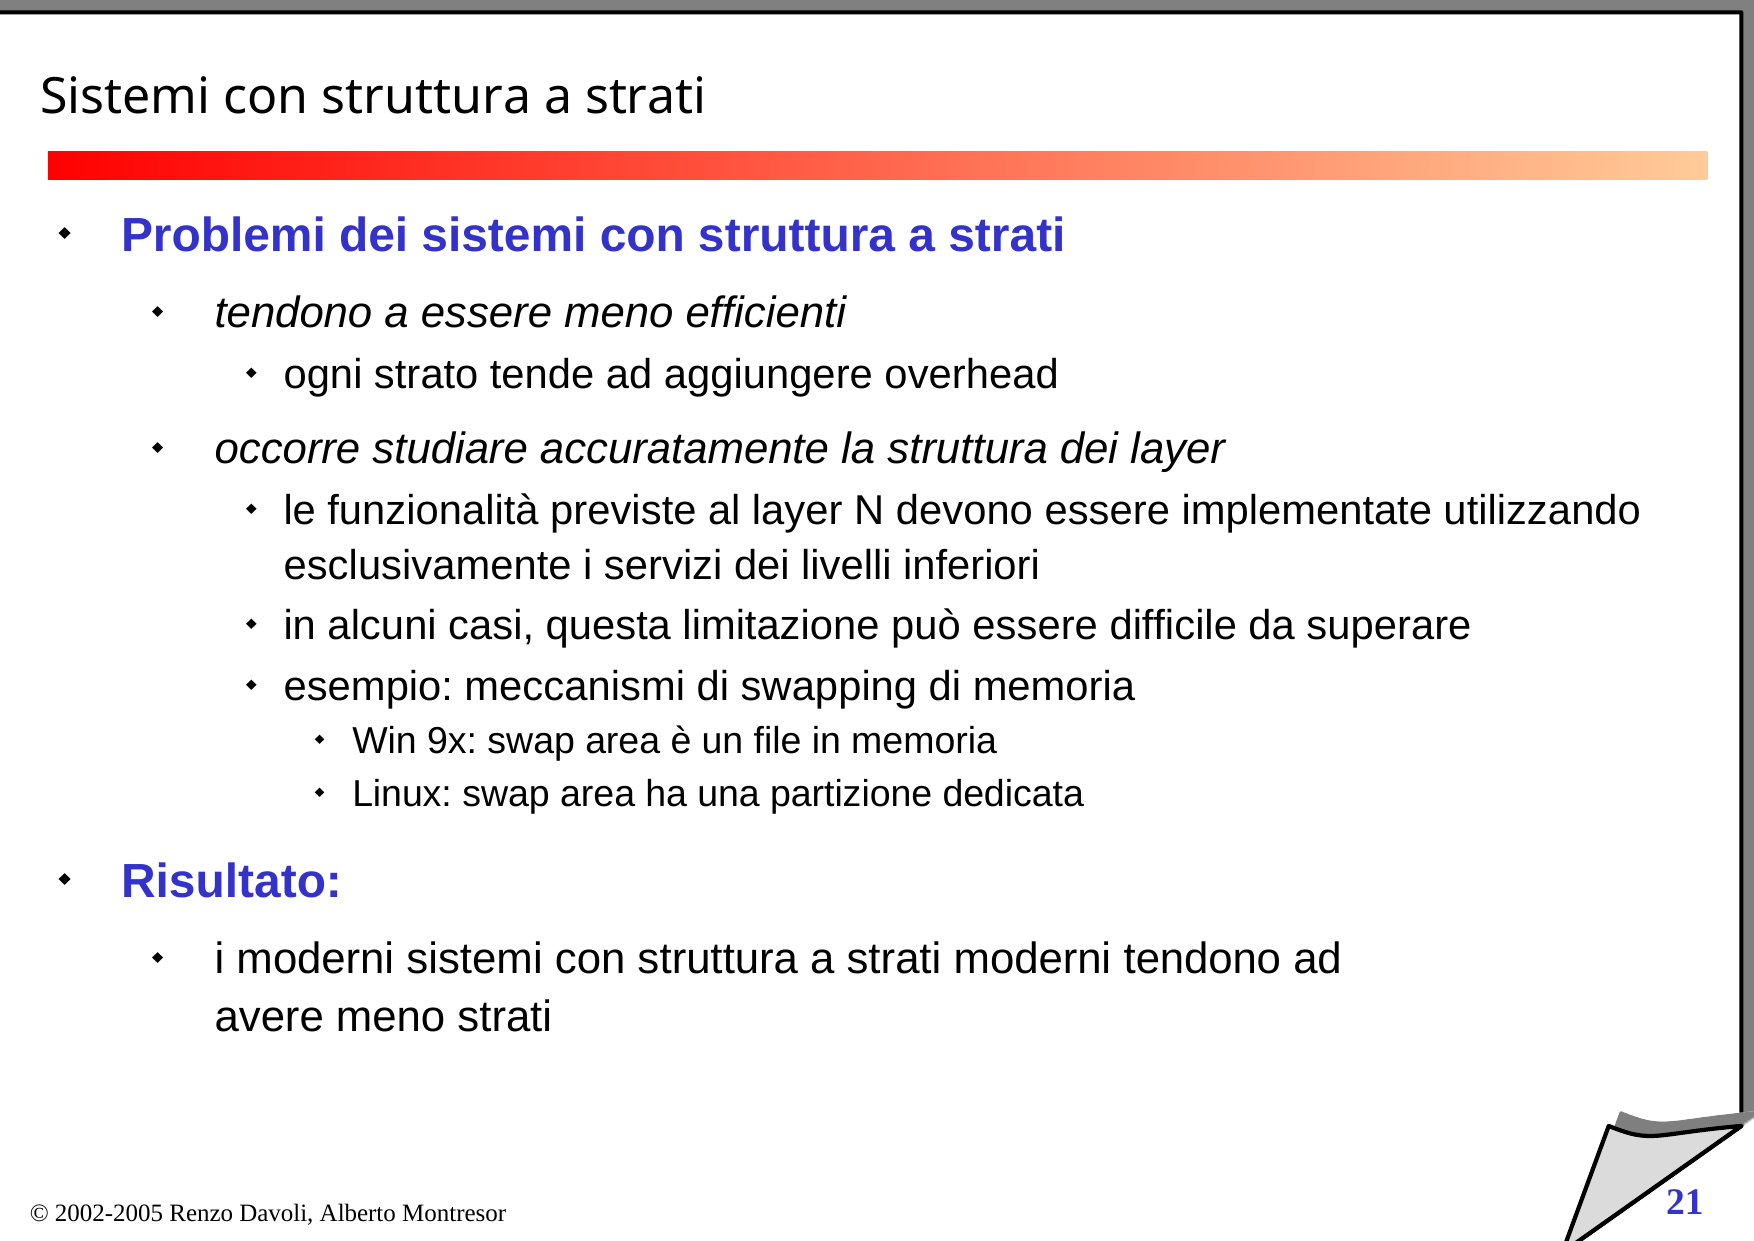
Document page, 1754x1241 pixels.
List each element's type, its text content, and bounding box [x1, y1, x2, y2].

list Problemi dei sistemi con struttura a strati tendono a essere meno efficienti ogni strato tende ad aggiungere overhead occorre studiare accuratamente la struttura dei layer le funzionalità previste al layer N devono essere implementate utilizzando esclusivamente i servizi dei livelli inferiori in alcuni casi, questa limitazione può essere difficile da superare esempio: meccanismi di swapping di memoria Win 9x: swap area è un file in memoria Linux: swap area ha una partizione dedicata Risultato: i moderni sistemi con struttura a strati moderni tendono ad avere meno strati [58, 206, 1696, 1188]
title Sistemi con struttura a strati [40, 49, 1714, 144]
